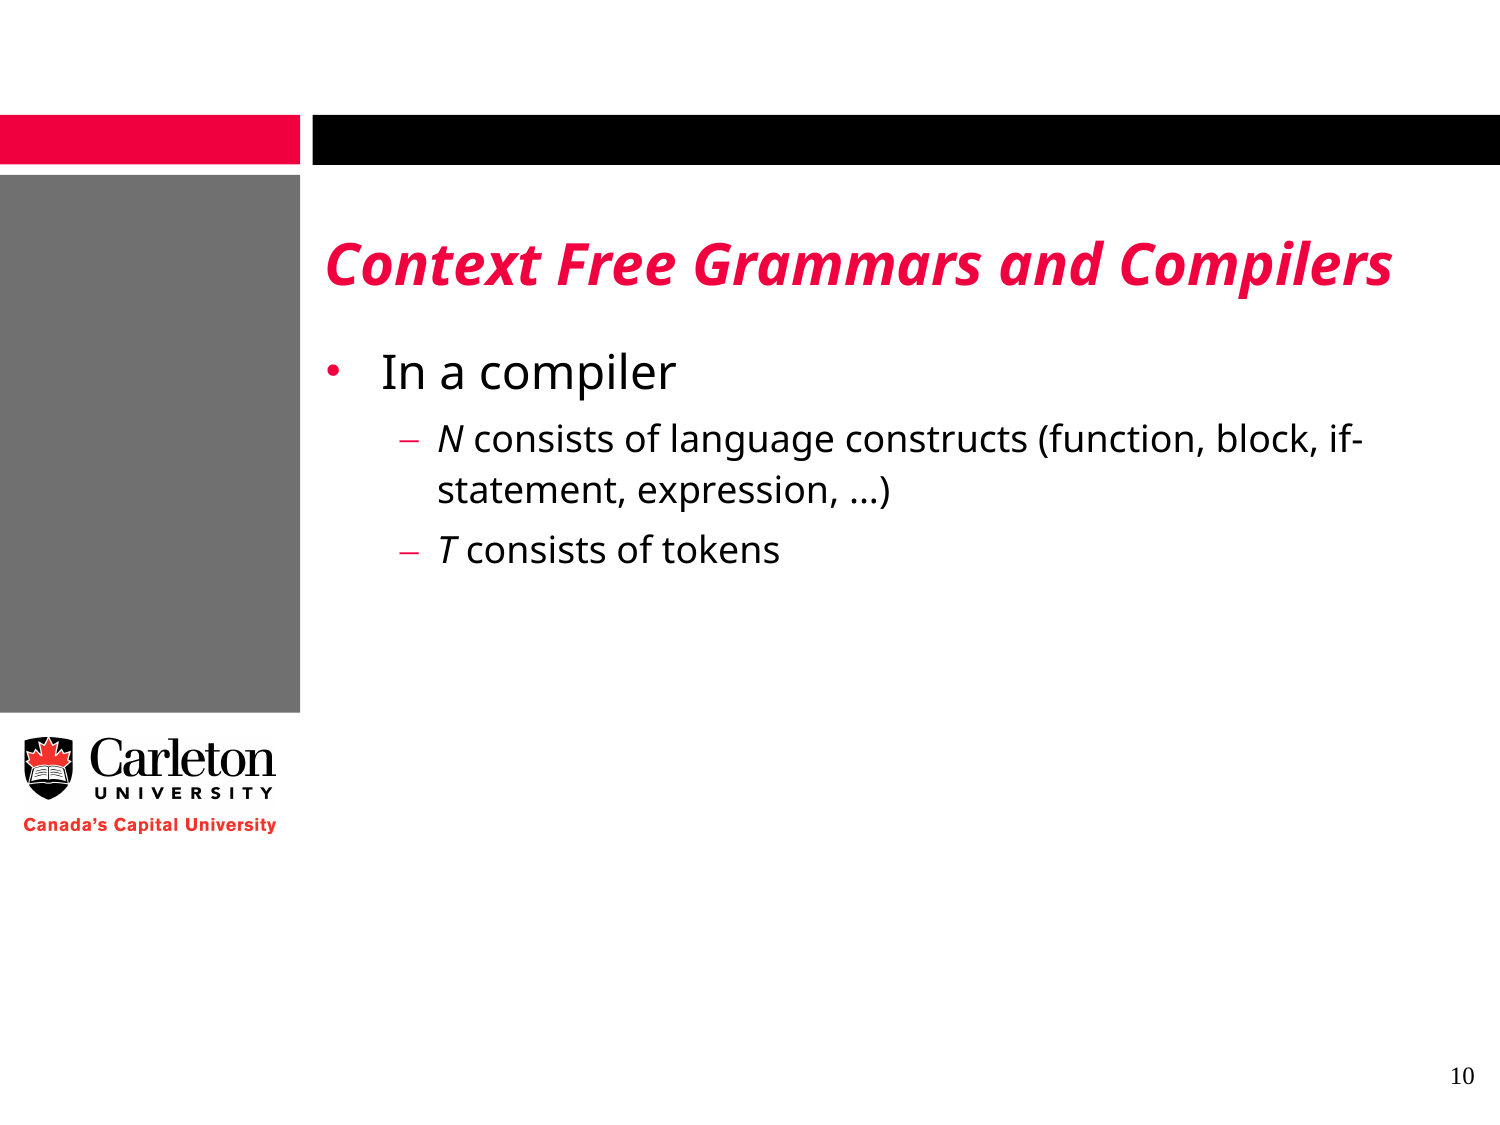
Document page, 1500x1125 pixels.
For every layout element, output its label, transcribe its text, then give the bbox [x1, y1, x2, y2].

picture [24, 737, 276, 834]
title Context Free Grammars and Compilers [324, 194, 1450, 324]
list In a compiler N consists of language constructs (function, block, if-statement, expression, ...) T consists of tokens [324, 324, 1450, 1068]
